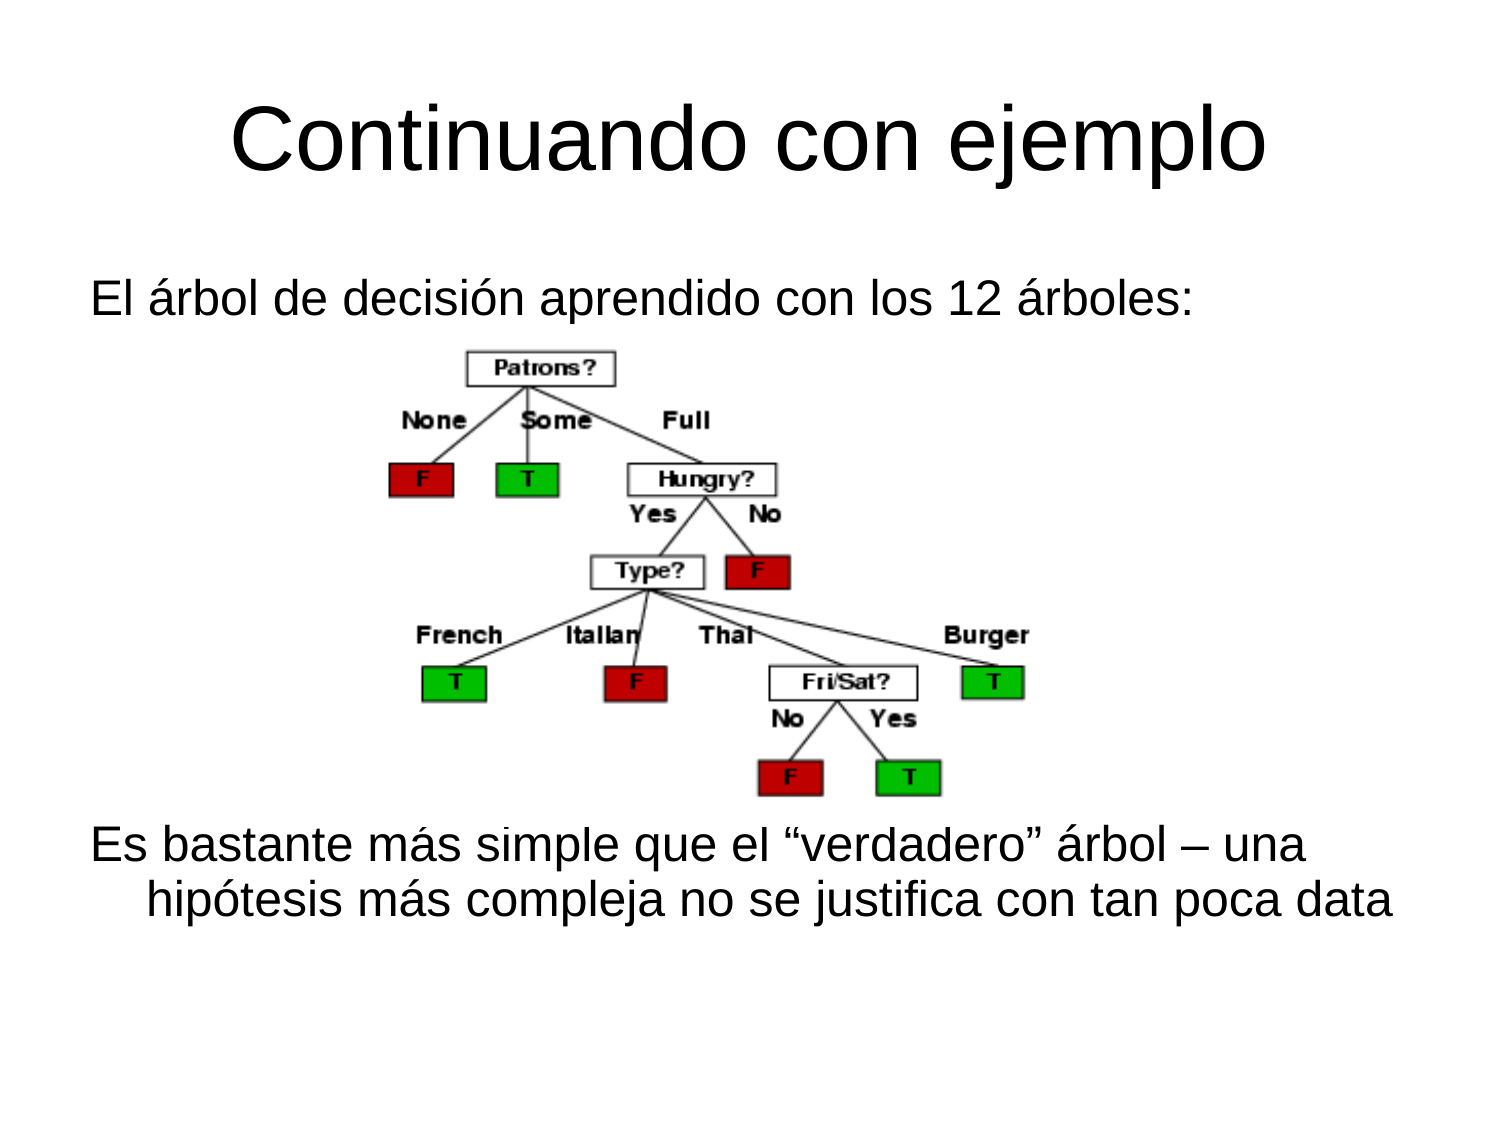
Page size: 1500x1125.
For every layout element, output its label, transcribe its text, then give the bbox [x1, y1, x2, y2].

title Continuando con ejemplo [75, 45, 1426, 233]
picture [387, 324, 1034, 827]
list El árbol de decisión aprendido con los 12 árboles: Es bastante más simple que el “verdadero” árbol – una hipótesis más compleja no se justifica con tan poca data [75, 262, 1426, 1019]
